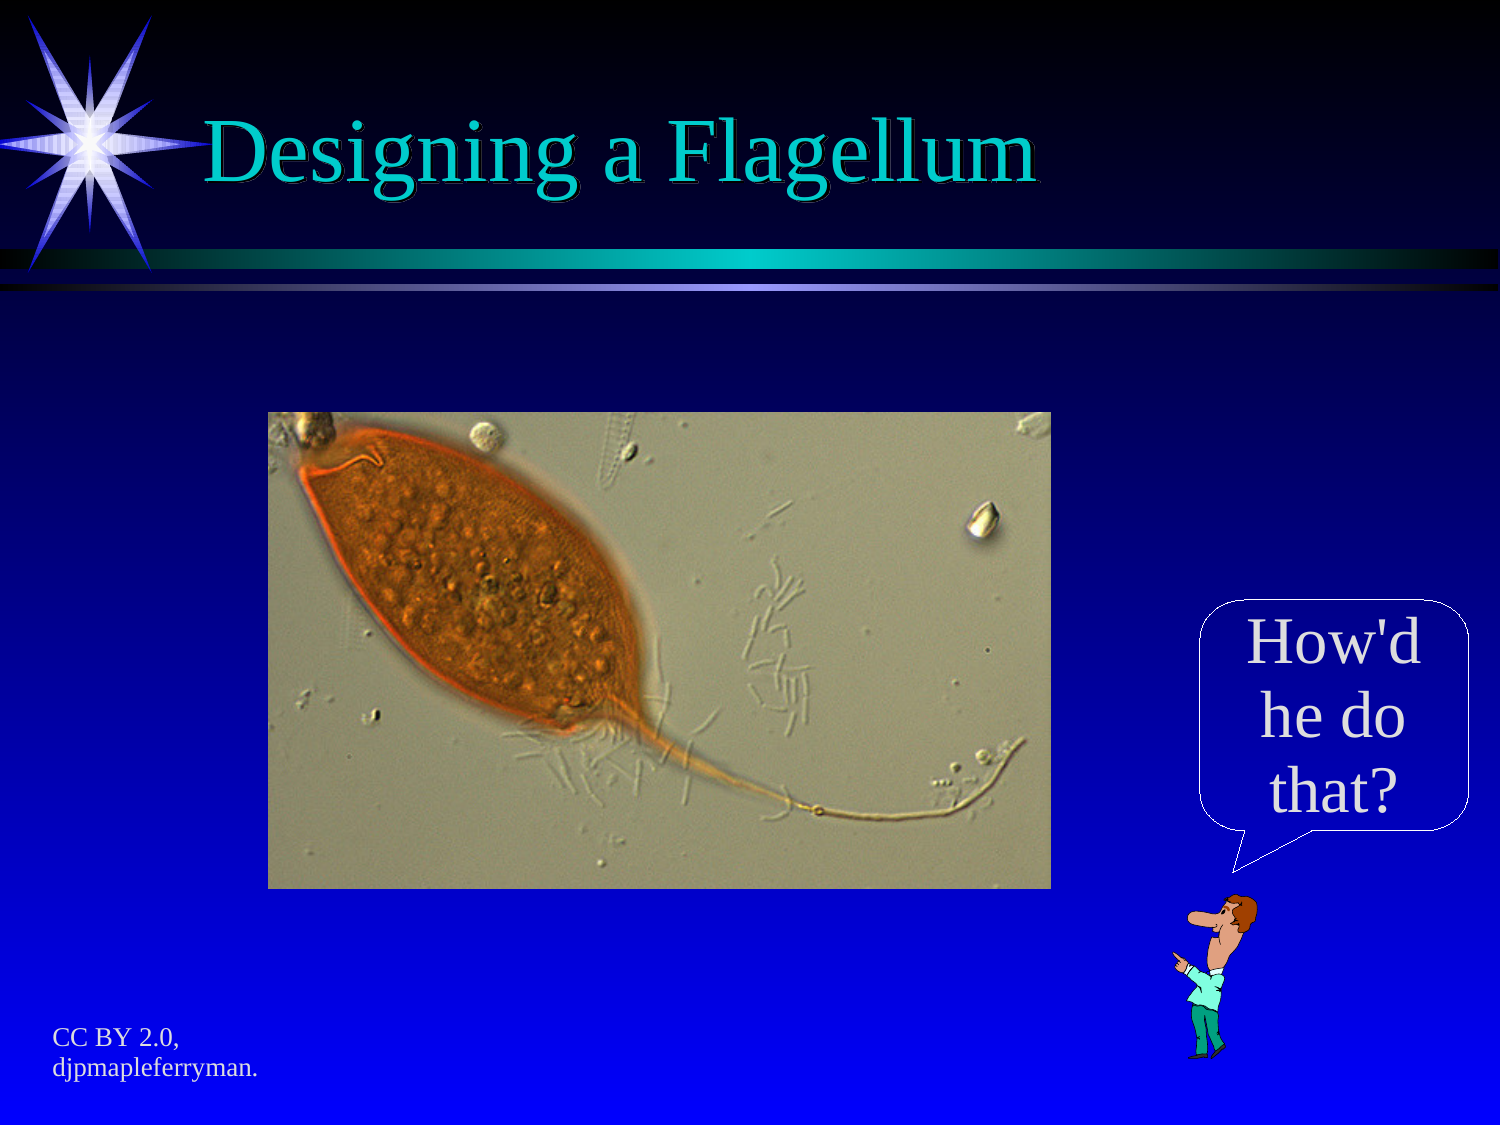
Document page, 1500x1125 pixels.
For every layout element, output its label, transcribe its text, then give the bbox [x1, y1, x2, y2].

text_box CC BY 2.0, djpmapleferryman. [37, 1015, 413, 1090]
text_box How'd he do that? [1199, 599, 1469, 873]
chart [1171, 893, 1259, 1060]
picture [268, 412, 1051, 890]
title Designing a Flagellum [187, 56, 1463, 244]
